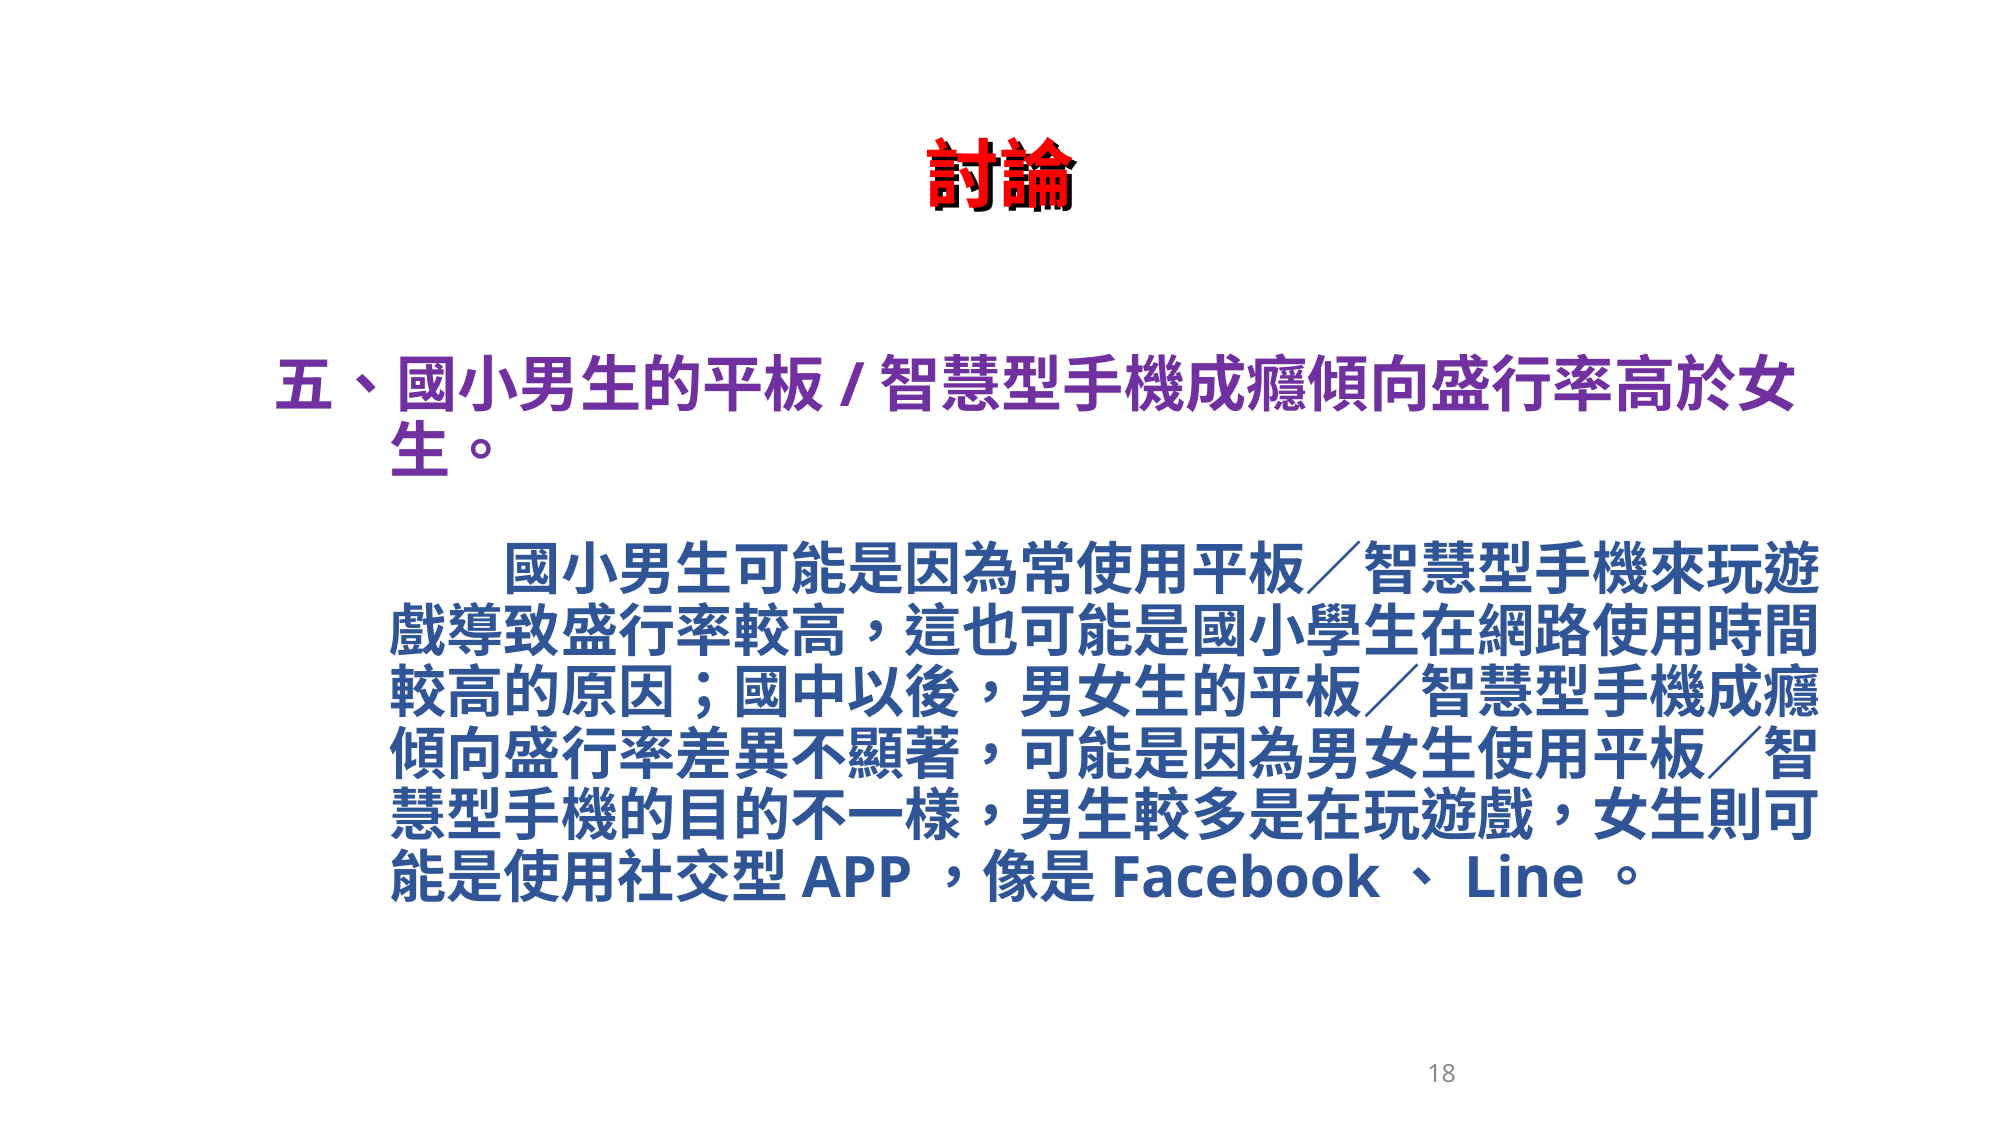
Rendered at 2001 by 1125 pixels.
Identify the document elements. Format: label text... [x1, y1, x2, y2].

text_box 18 [1412, 1042, 1863, 1103]
list 五、國小男生的平板/智慧型手機成癮傾向盛行率高於女生。 國小男生可能是因為常使用平板／智慧型手機來玩遊戲導致盛行率較高，這也可能是國小學生在網路使用時間較高的原因；國中以後，男女生的平板／智慧型手機成癮傾向盛行率差異不顯著，可能是因為男女生使用平板／智慧型手機的目的不一樣，男生較多是在玩遊戲，女生則可能是使用社交型APP，像是Facebook、Line。 [143, 346, 1837, 980]
title 討論 [137, 68, 1863, 286]
